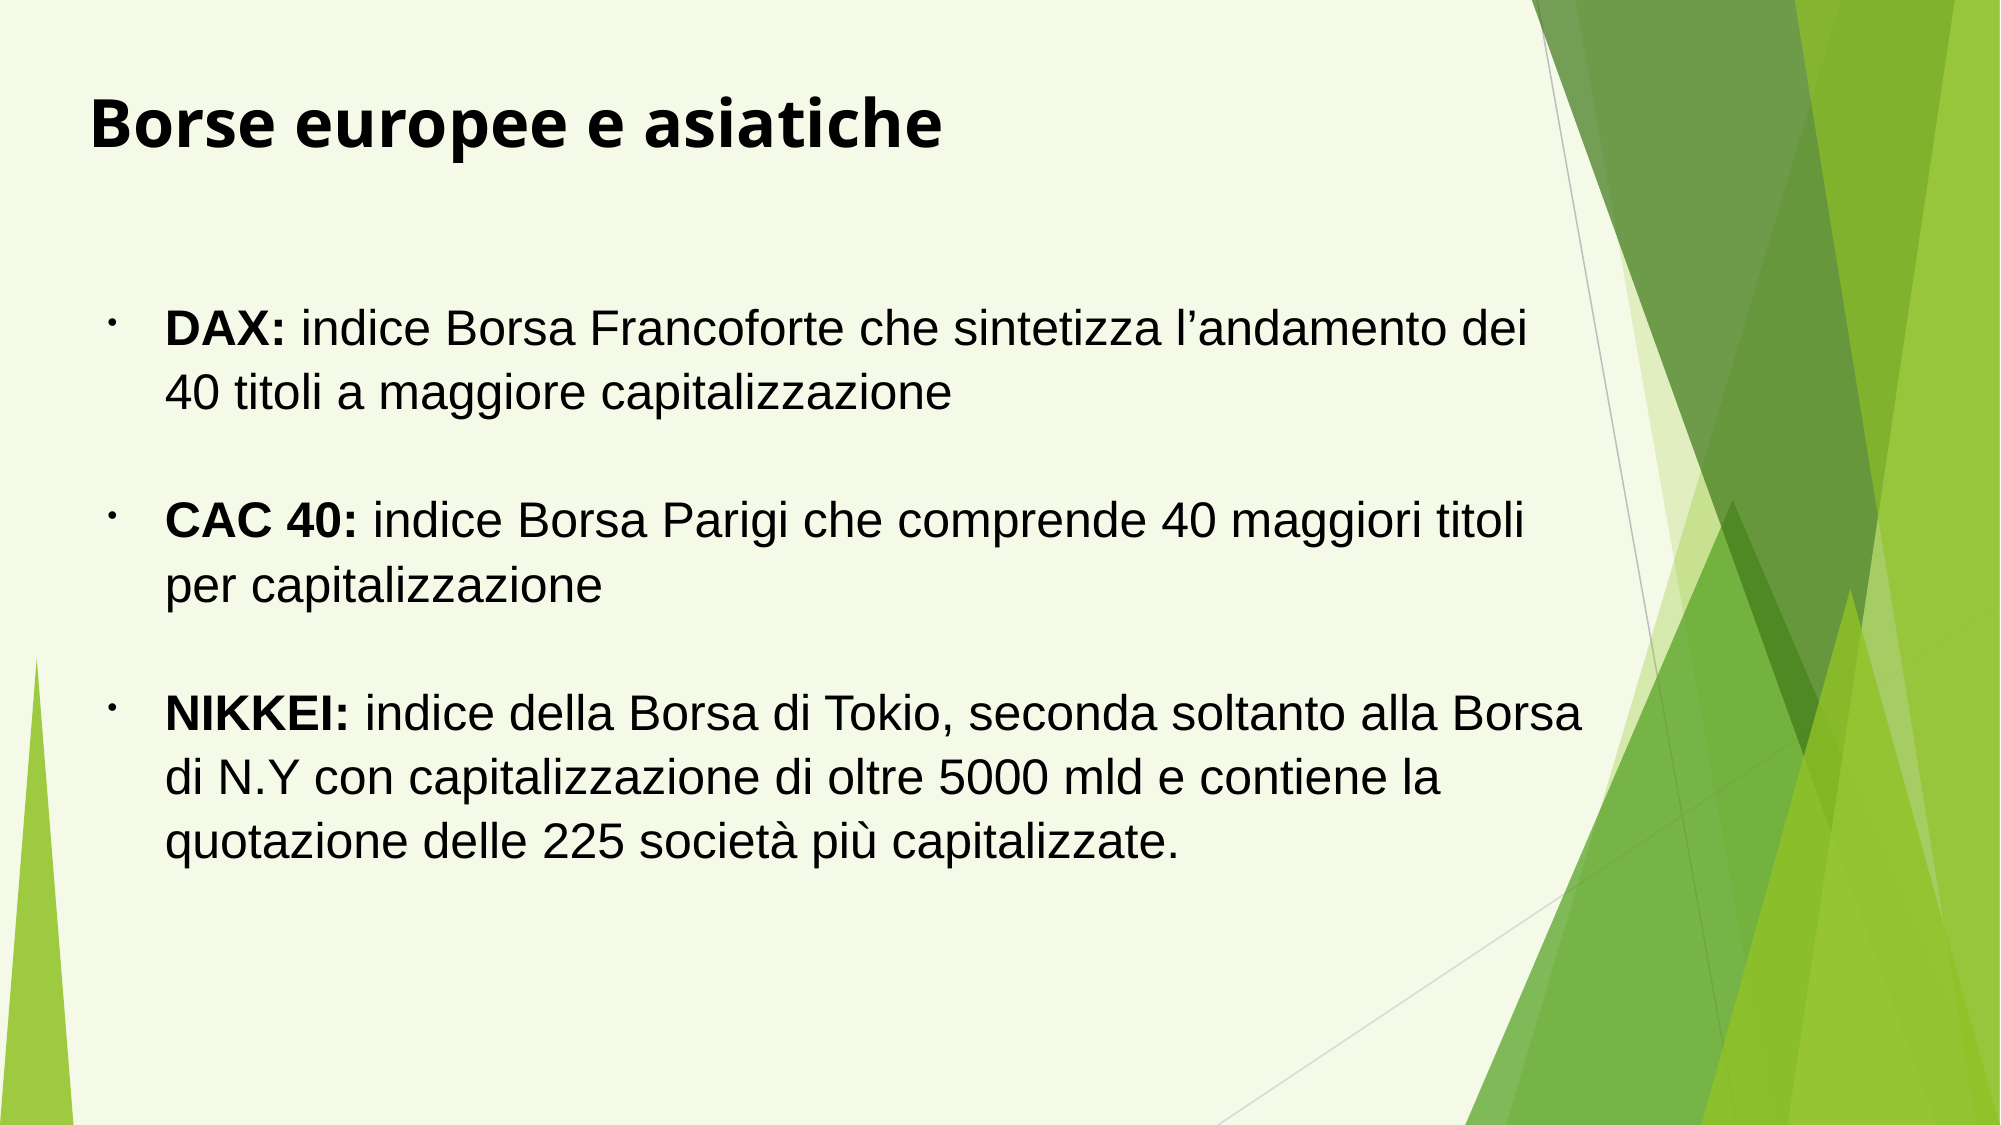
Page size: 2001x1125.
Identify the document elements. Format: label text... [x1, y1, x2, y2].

text_box DAX: indice Borsa Francoforte che sintetizza l’andamento dei 40 titoli a maggiore capitalizzazione CAC 40: indice Borsa Parigi che comprende 40 maggiori titoli per capitalizzazione NIKKEI: indice della Borsa di Tokio, seconda soltanto alla Borsa di N.Y con capitalizzazione di oltre 5000 mld e contiene la quotazione delle 225 società più capitalizzate. [93, 283, 1605, 877]
text_box Borse europee e asiatiche [73, 73, 1339, 169]
